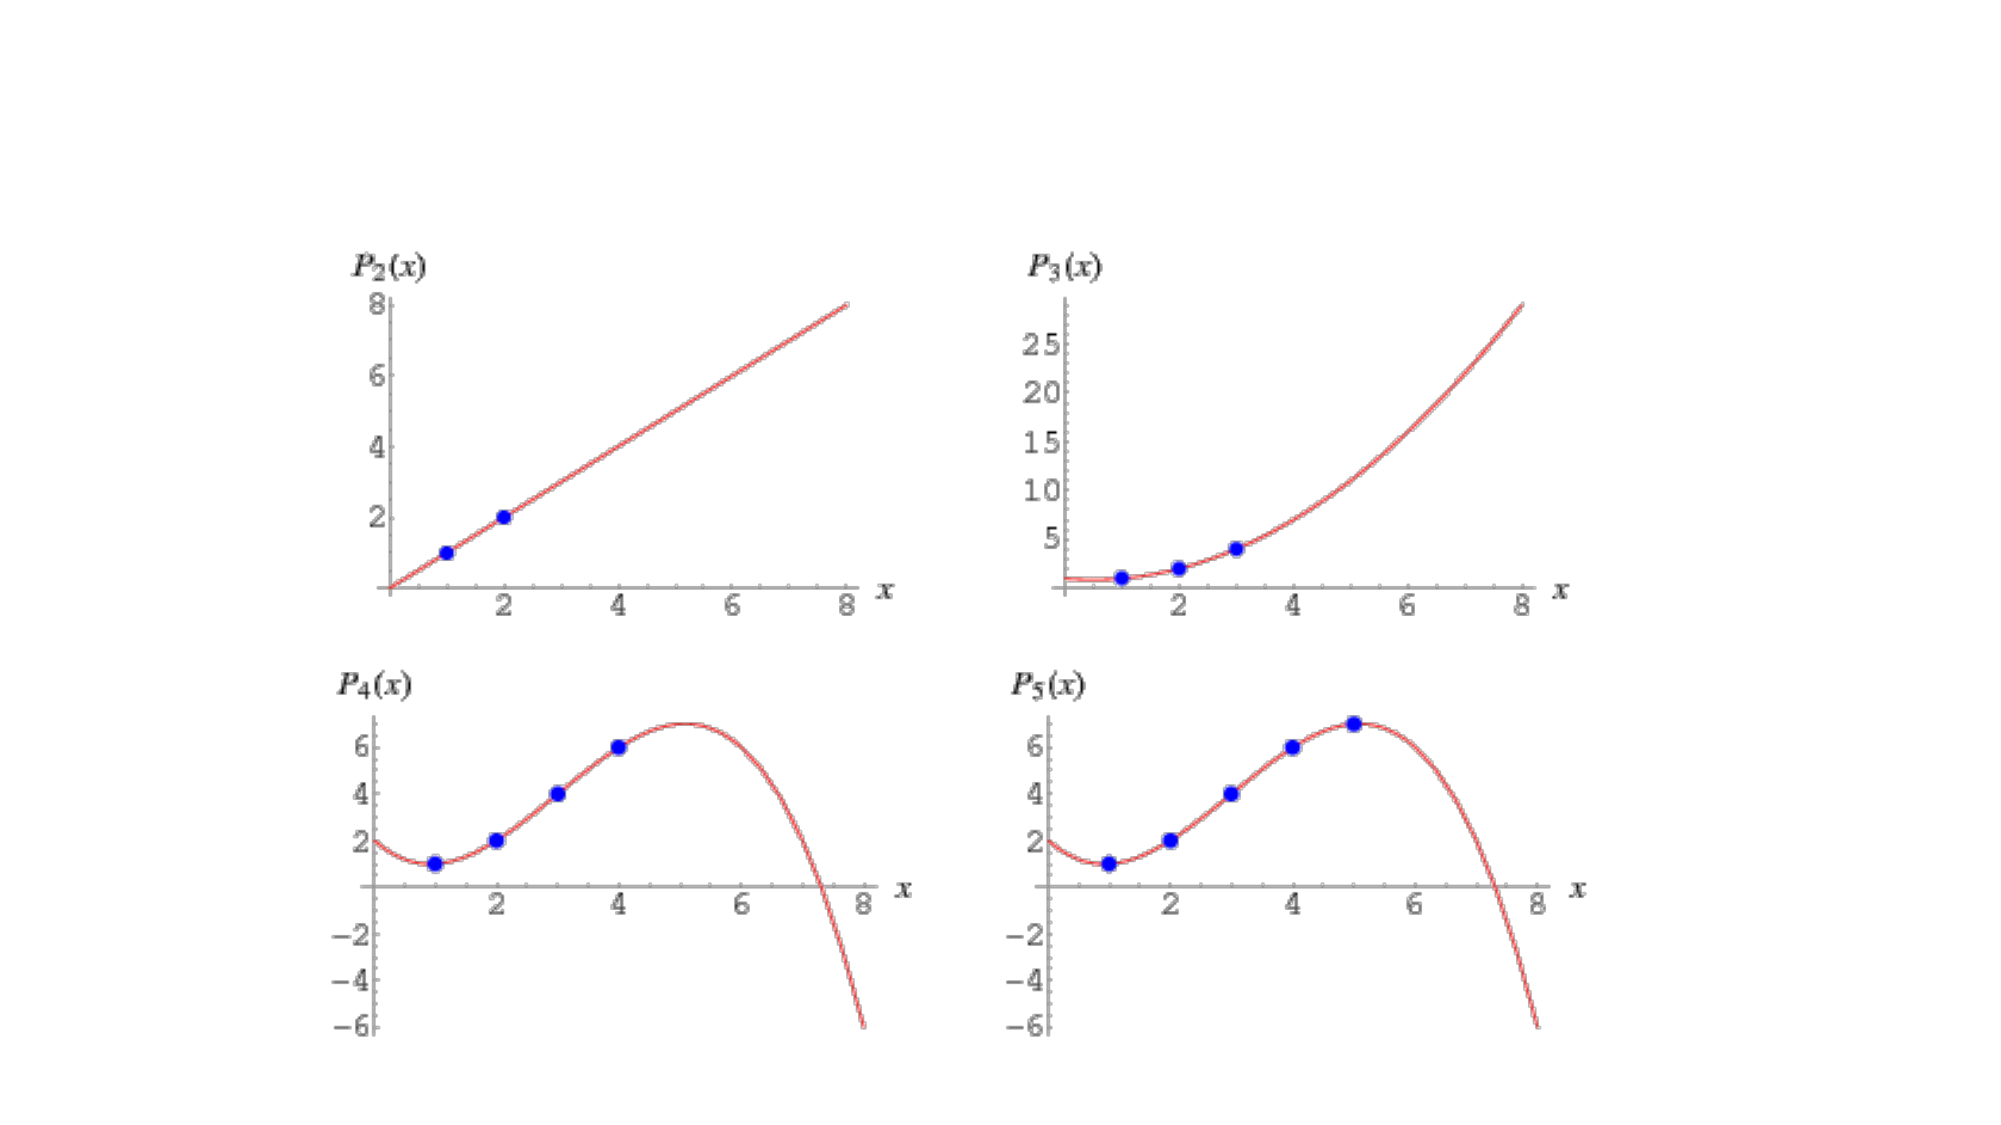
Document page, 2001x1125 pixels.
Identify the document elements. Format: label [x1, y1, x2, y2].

picture [285, 224, 1639, 1063]
